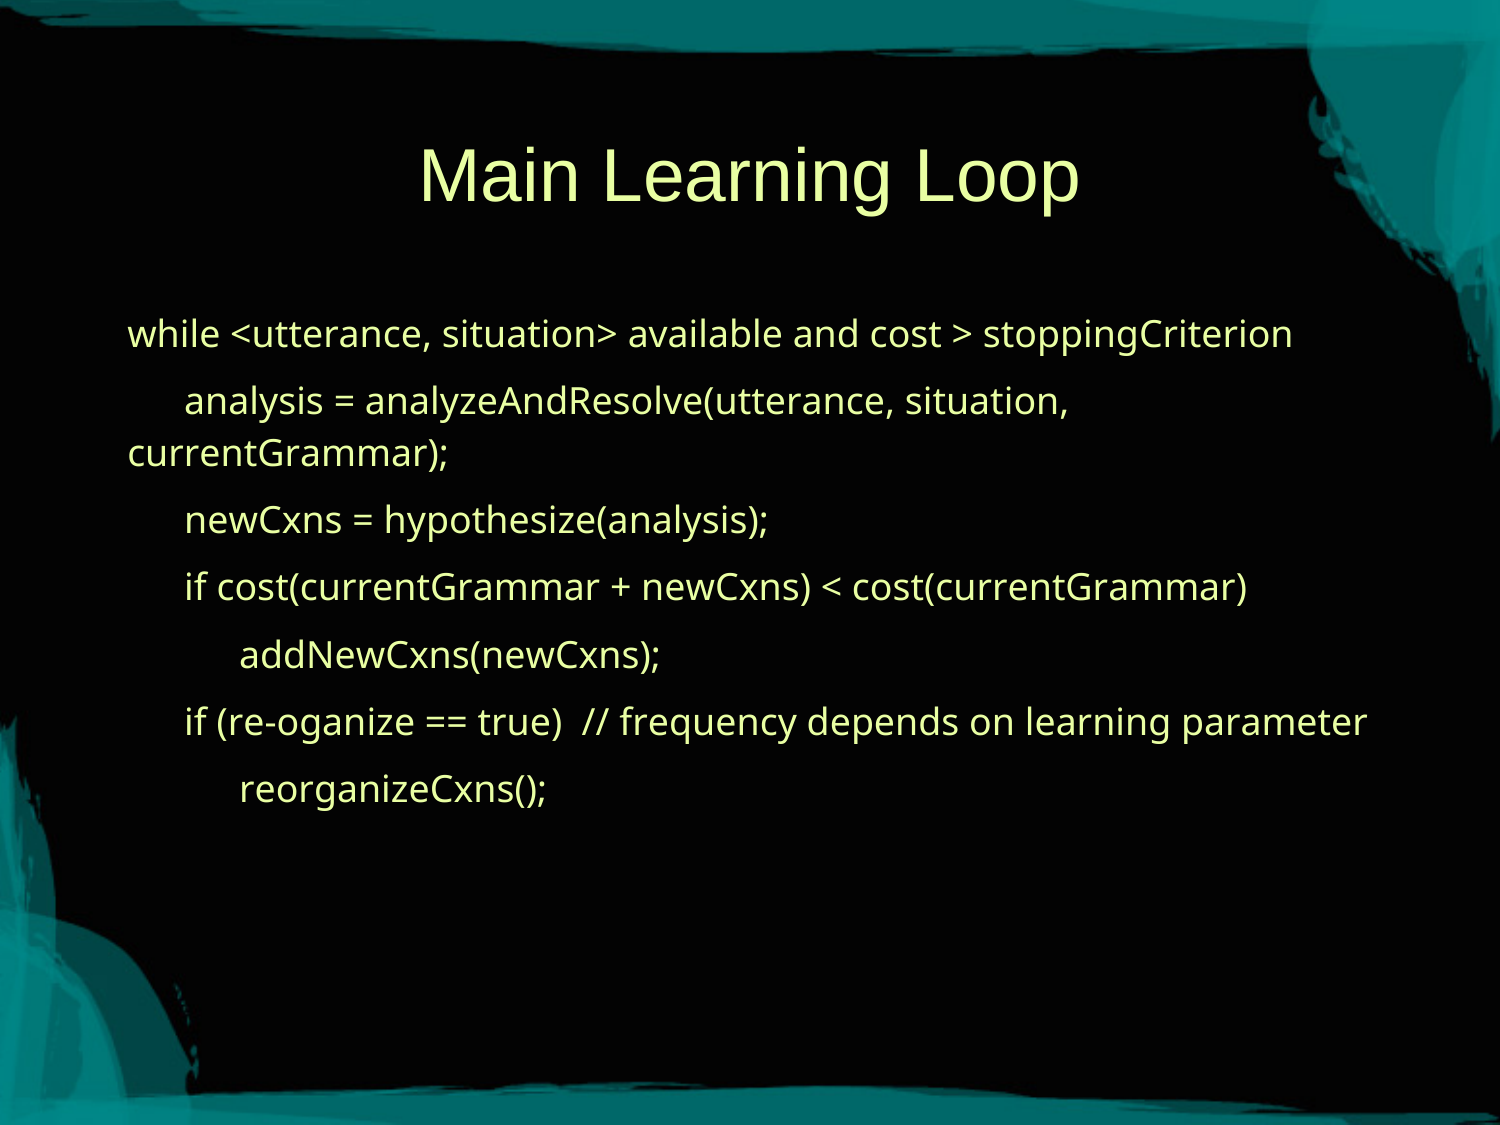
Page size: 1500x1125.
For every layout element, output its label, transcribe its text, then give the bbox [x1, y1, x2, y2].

picture [0, 0, 1500, 1125]
list while <utterance, situation> available and cost > stoppingCriterion analysis = analyzeAndResolve(utterance, situation, currentGrammar); newCxns = hypothesize(analysis); if cost(currentGrammar + newCxns) < cost(currentGrammar) addNewCxns(newCxns); if (re-oganize == true) // frequency depends on learning parameter reorganizeCxns(); [112, 299, 1388, 1000]
title Main Learning Loop [112, 87, 1388, 263]
